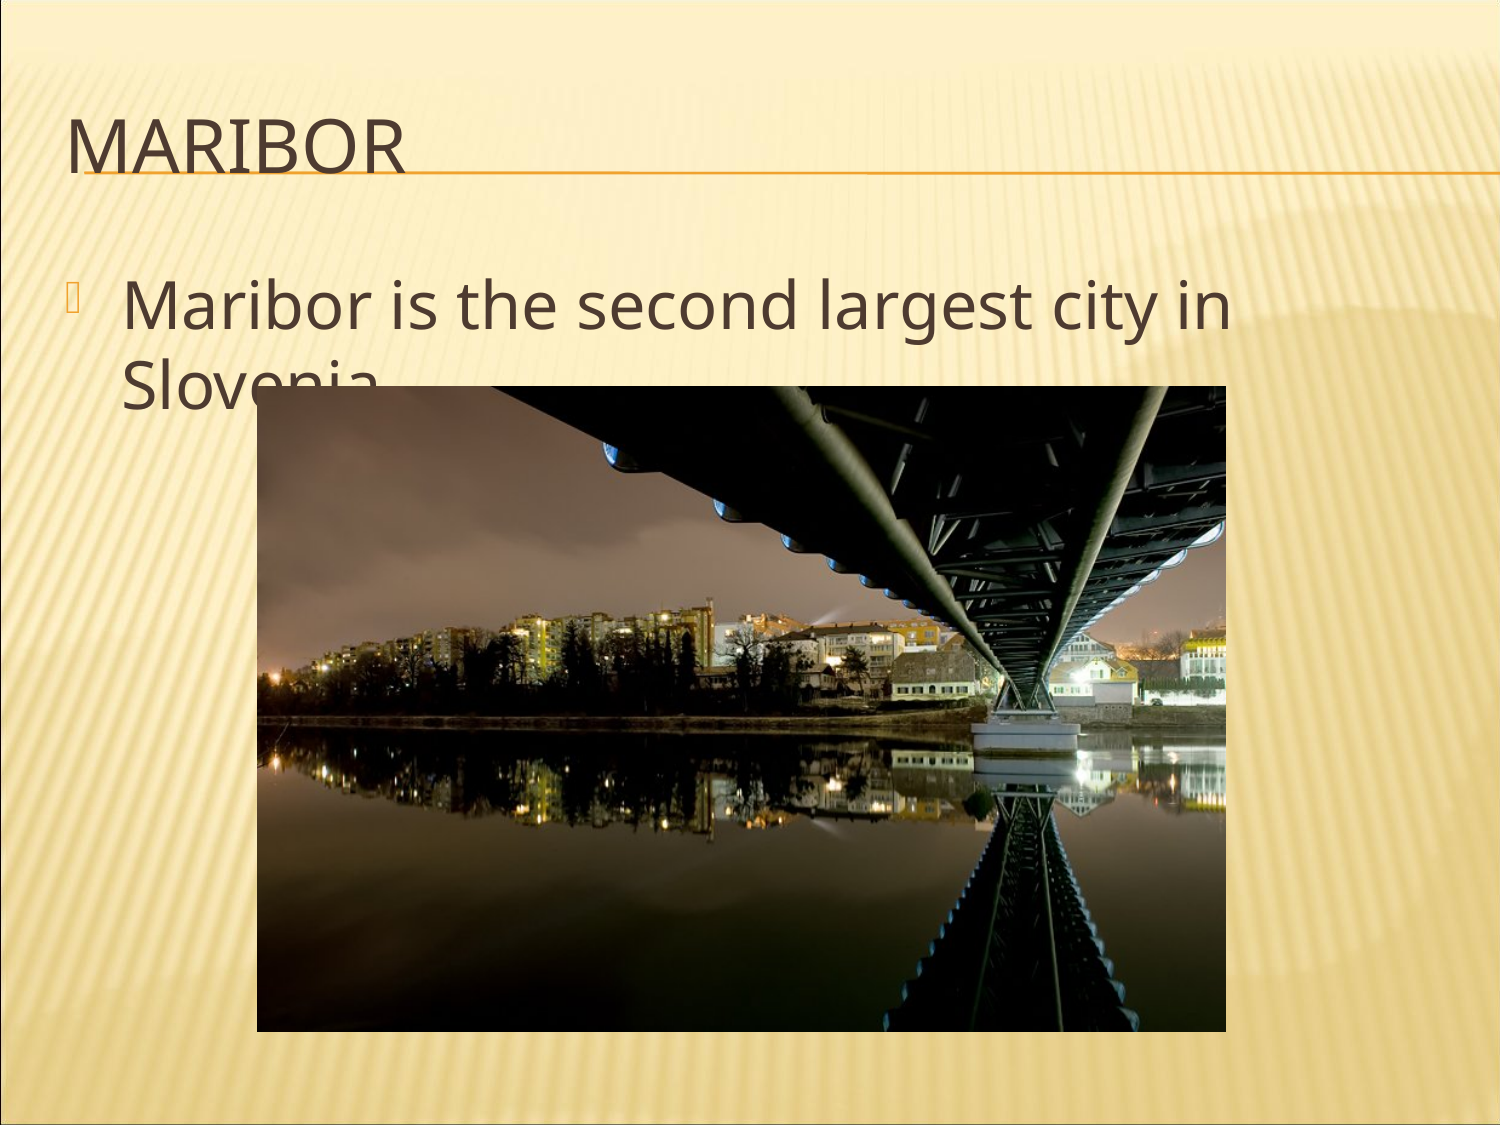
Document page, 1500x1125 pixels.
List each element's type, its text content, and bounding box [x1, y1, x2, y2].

list Maribor is the second largest city in Slovenia. [50, 254, 1475, 998]
picture [0, 0, 1500, 1125]
title MARIBOR [50, 75, 1475, 213]
